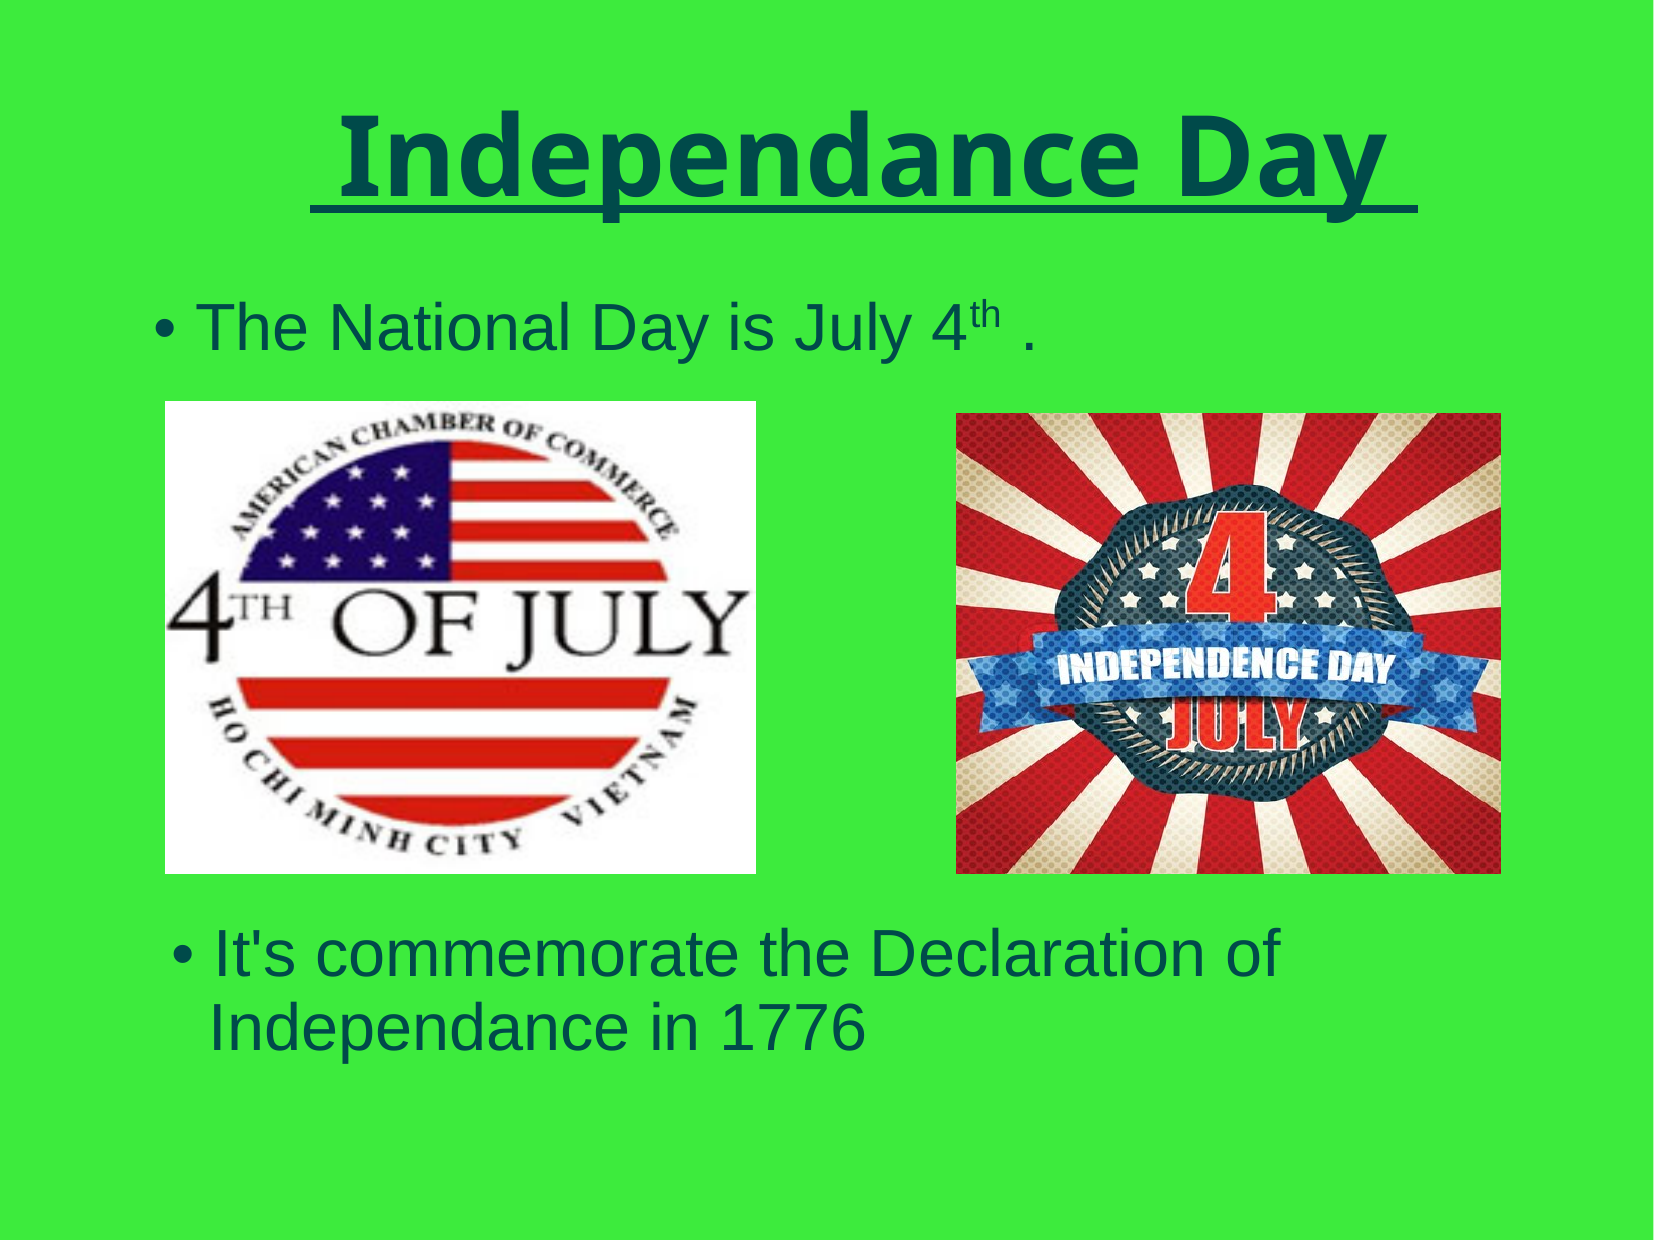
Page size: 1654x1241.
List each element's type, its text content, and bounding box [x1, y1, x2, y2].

picture [165, 401, 756, 875]
title Independance Day [82, 49, 1571, 257]
picture [956, 413, 1501, 875]
list • The National Day is July 4th . • It's commemorate the Declaration of Independance in 1776 [82, 290, 1571, 1109]
